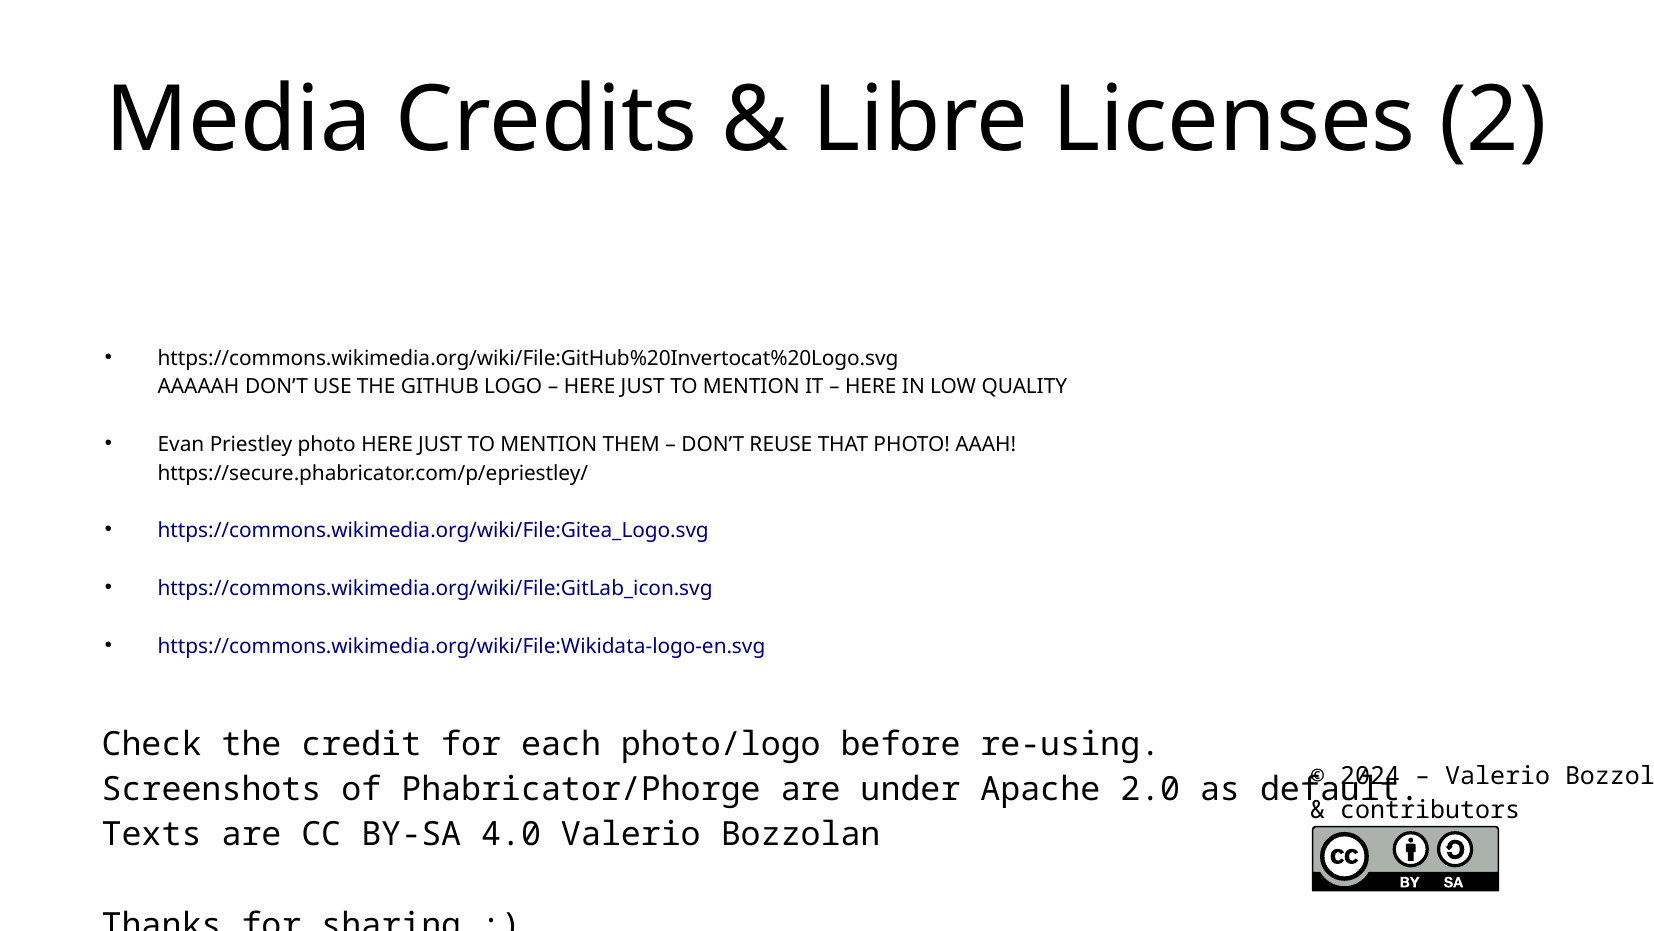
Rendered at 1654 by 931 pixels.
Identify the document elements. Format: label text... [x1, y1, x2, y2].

text_box © 2024 – Valerio Bozzolan & contributors [1295, 750, 1638, 815]
text_box Check the credit for each photo/logo before re-using. Screenshots of Phabricator/Phorge are under Apache 2.0 as default. Texts are CC BY-SA 4.0 Valerio Bozzolan Thanks for sharing :) [86, 712, 1223, 894]
title Media Credits & Libre Licenses (2) [0, 22, 1654, 207]
list https://commons.wikimedia.org/wiki/File:GitHub%20Invertocat%20Logo.svg AAAAAH DON’T USE THE GITHUB LOGO – HERE JUST TO MENTION IT – HERE IN LOW QUALITY Evan Priestley photo HERE JUST TO MENTION THEM – DON’T REUSE THAT PHOTO! AAAH! https://secure.phabricator.com/p/epriestley/ https://commons.wikimedia.org/wiki/File:Gitea_Logo.svg https://commons.wikimedia.org/wiki/File:GitLab_icon.svg https://commons.wikimedia.org/wiki/File:Wikidata-logo-en.svg [86, 285, 1576, 826]
picture [1311, 825, 1501, 893]
